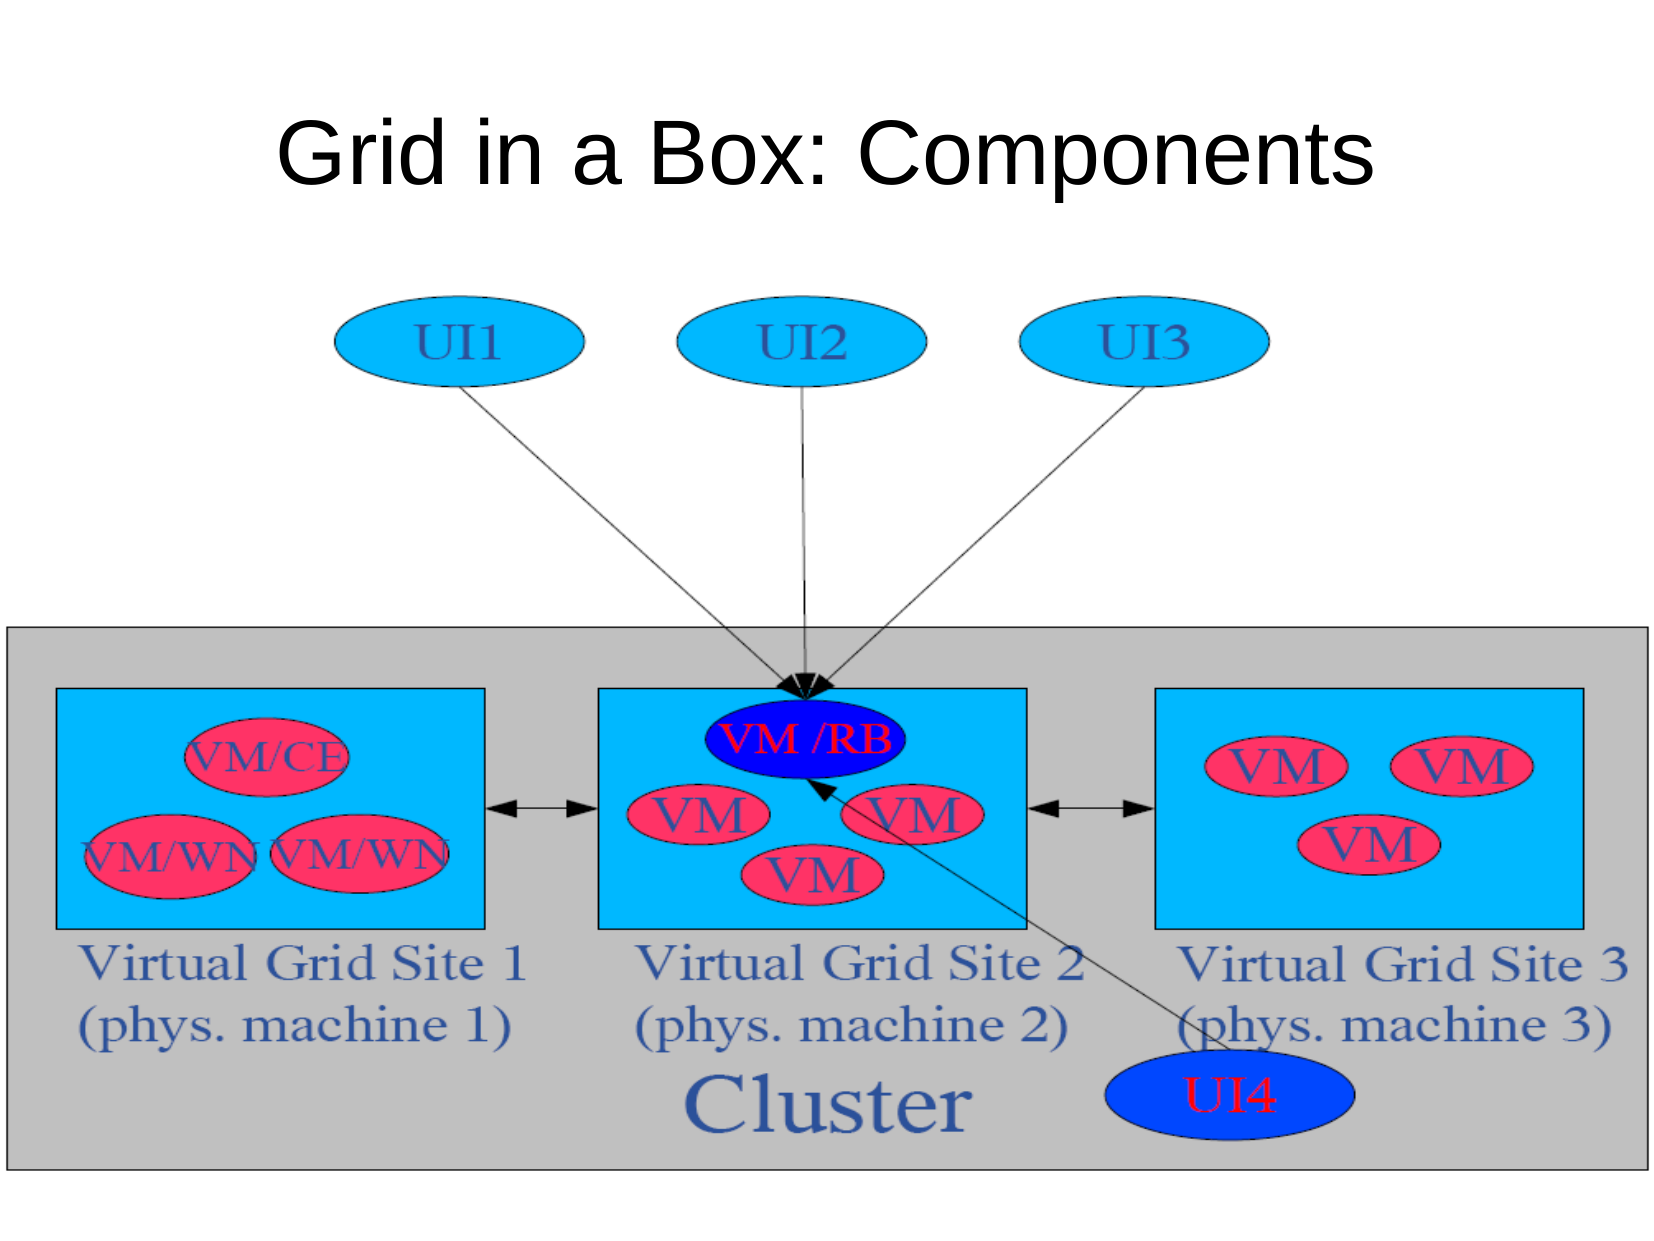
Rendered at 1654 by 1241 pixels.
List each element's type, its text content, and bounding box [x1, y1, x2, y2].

picture [0, 283, 1654, 1182]
title Grid in a Box: Components [82, 56, 1571, 250]
